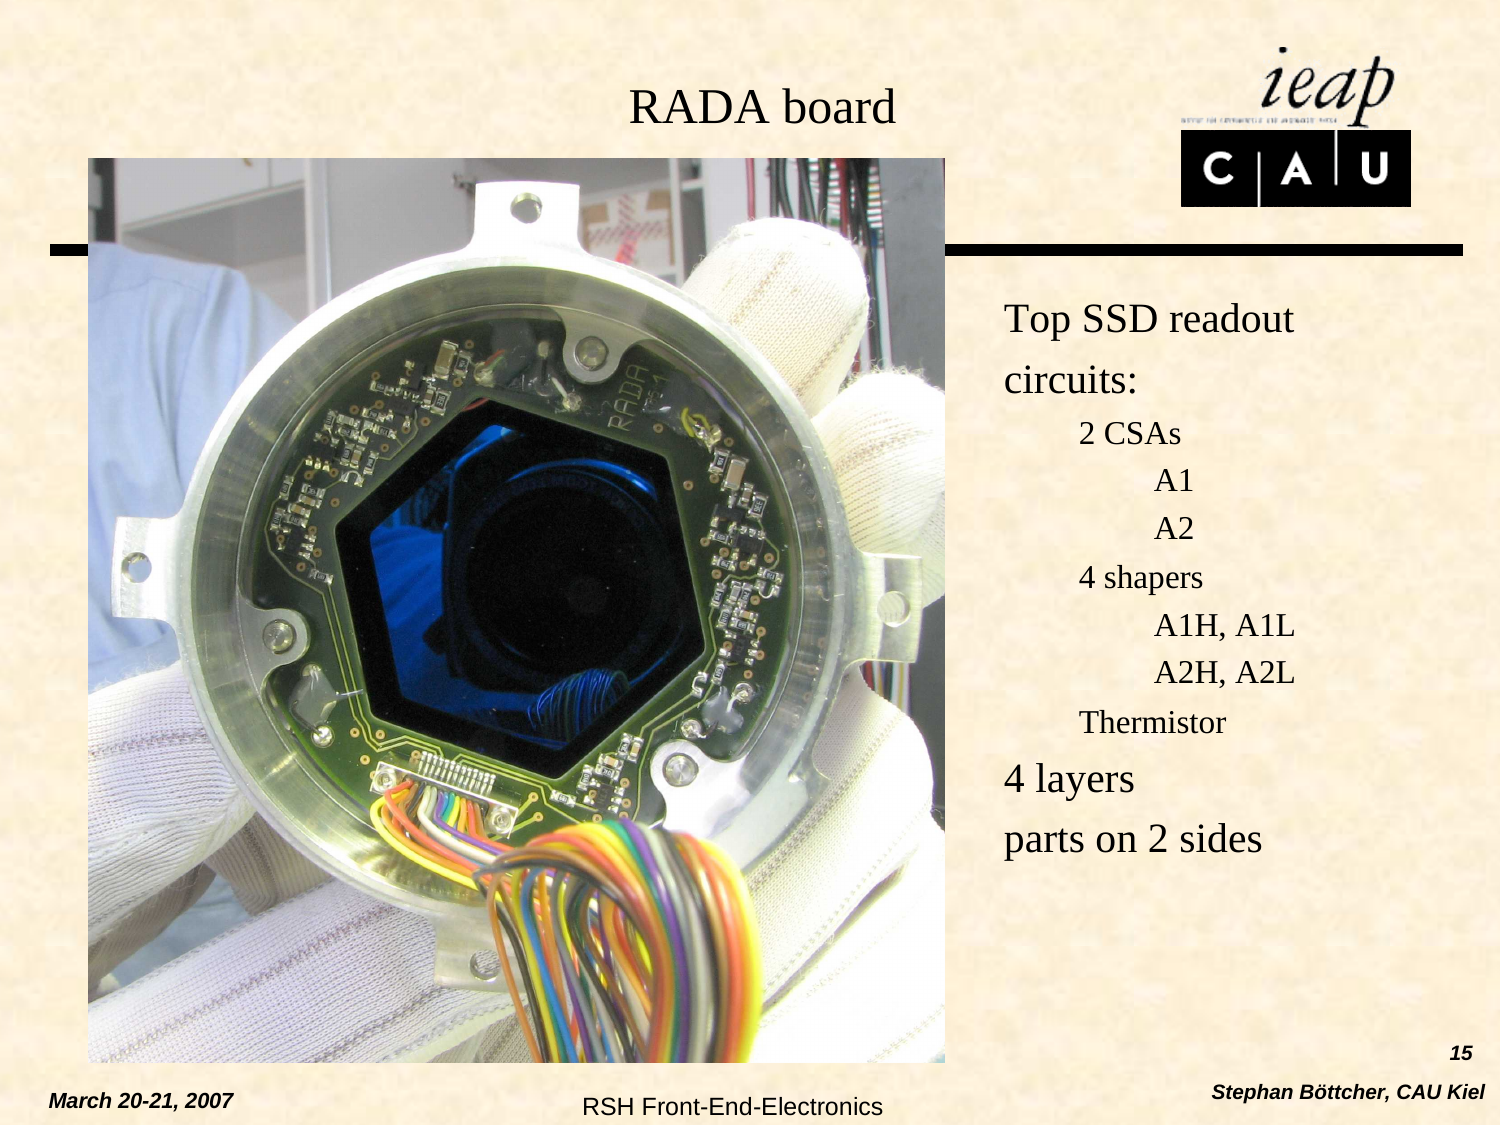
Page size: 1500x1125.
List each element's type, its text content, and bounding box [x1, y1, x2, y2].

title RADA board [299, 8, 1225, 205]
picture [0, 0, 1500, 1125]
list Top SSD readout circuits: 2 CSAs A1 A2 4 shapers A1H, A1L A2H, A2L Thermistor 4 layers parts on 2 sides [1003, 295, 1447, 945]
